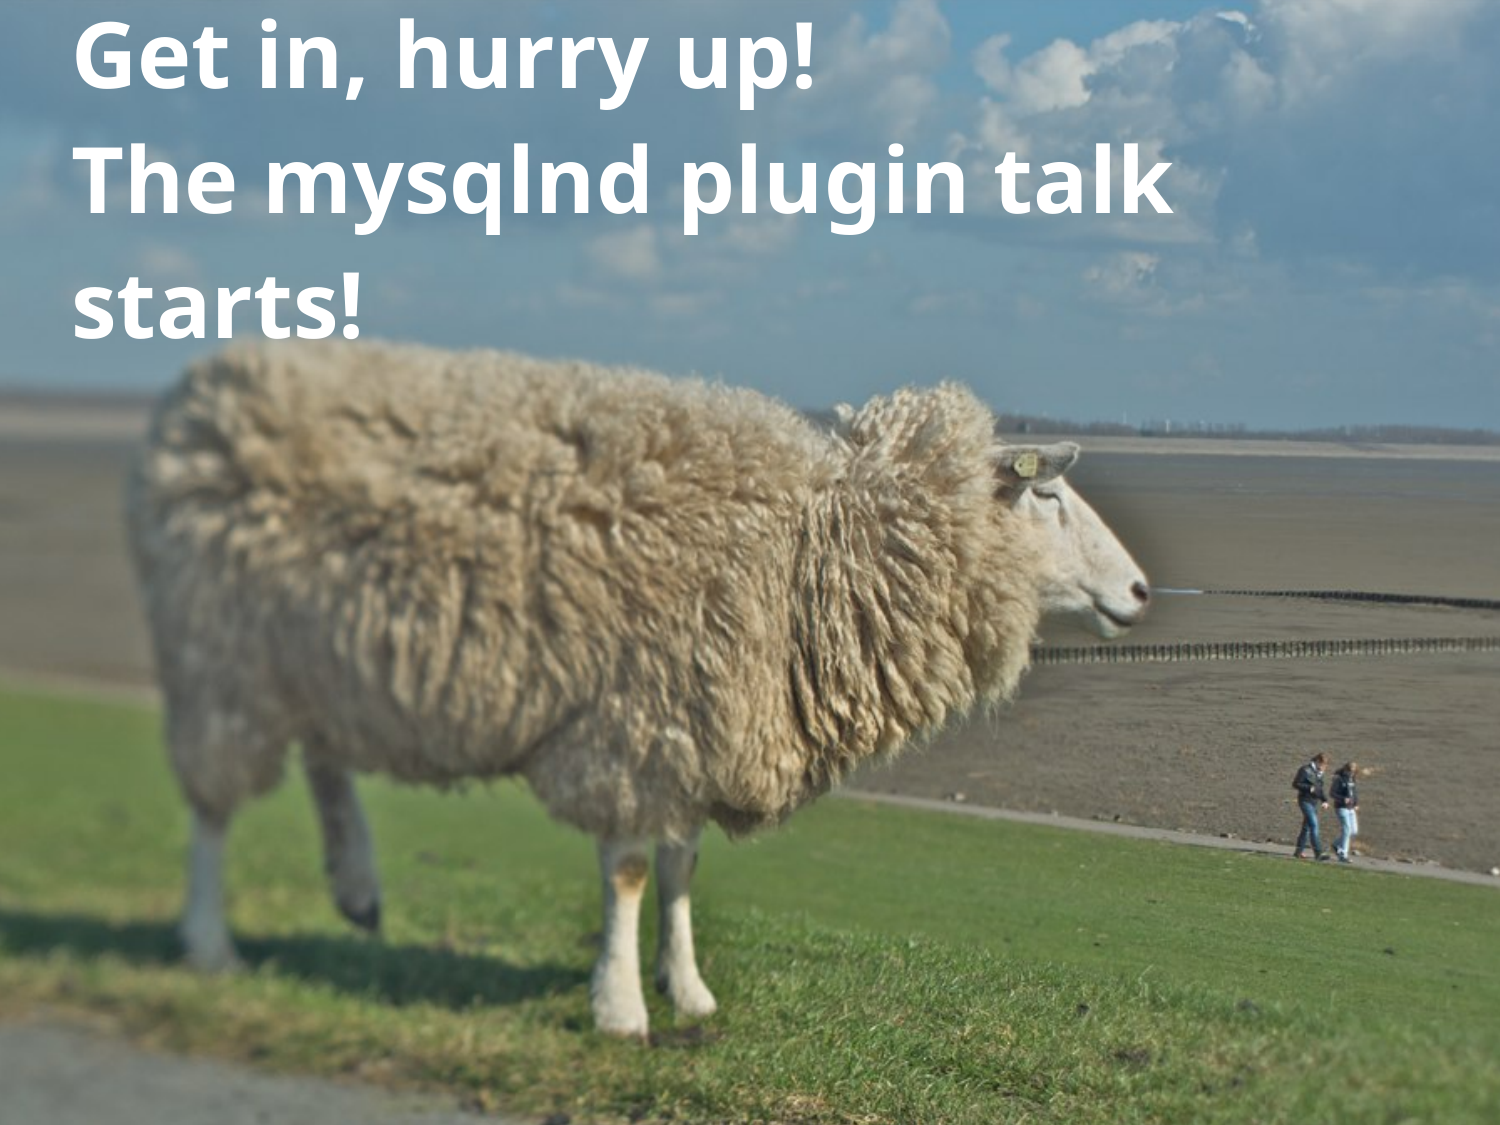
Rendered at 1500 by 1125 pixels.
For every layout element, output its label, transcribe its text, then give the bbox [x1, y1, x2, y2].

picture [0, 0, 1500, 1125]
title Get in, hurry up! The mysqlnd plugin talk starts! [56, 63, 1432, 293]
